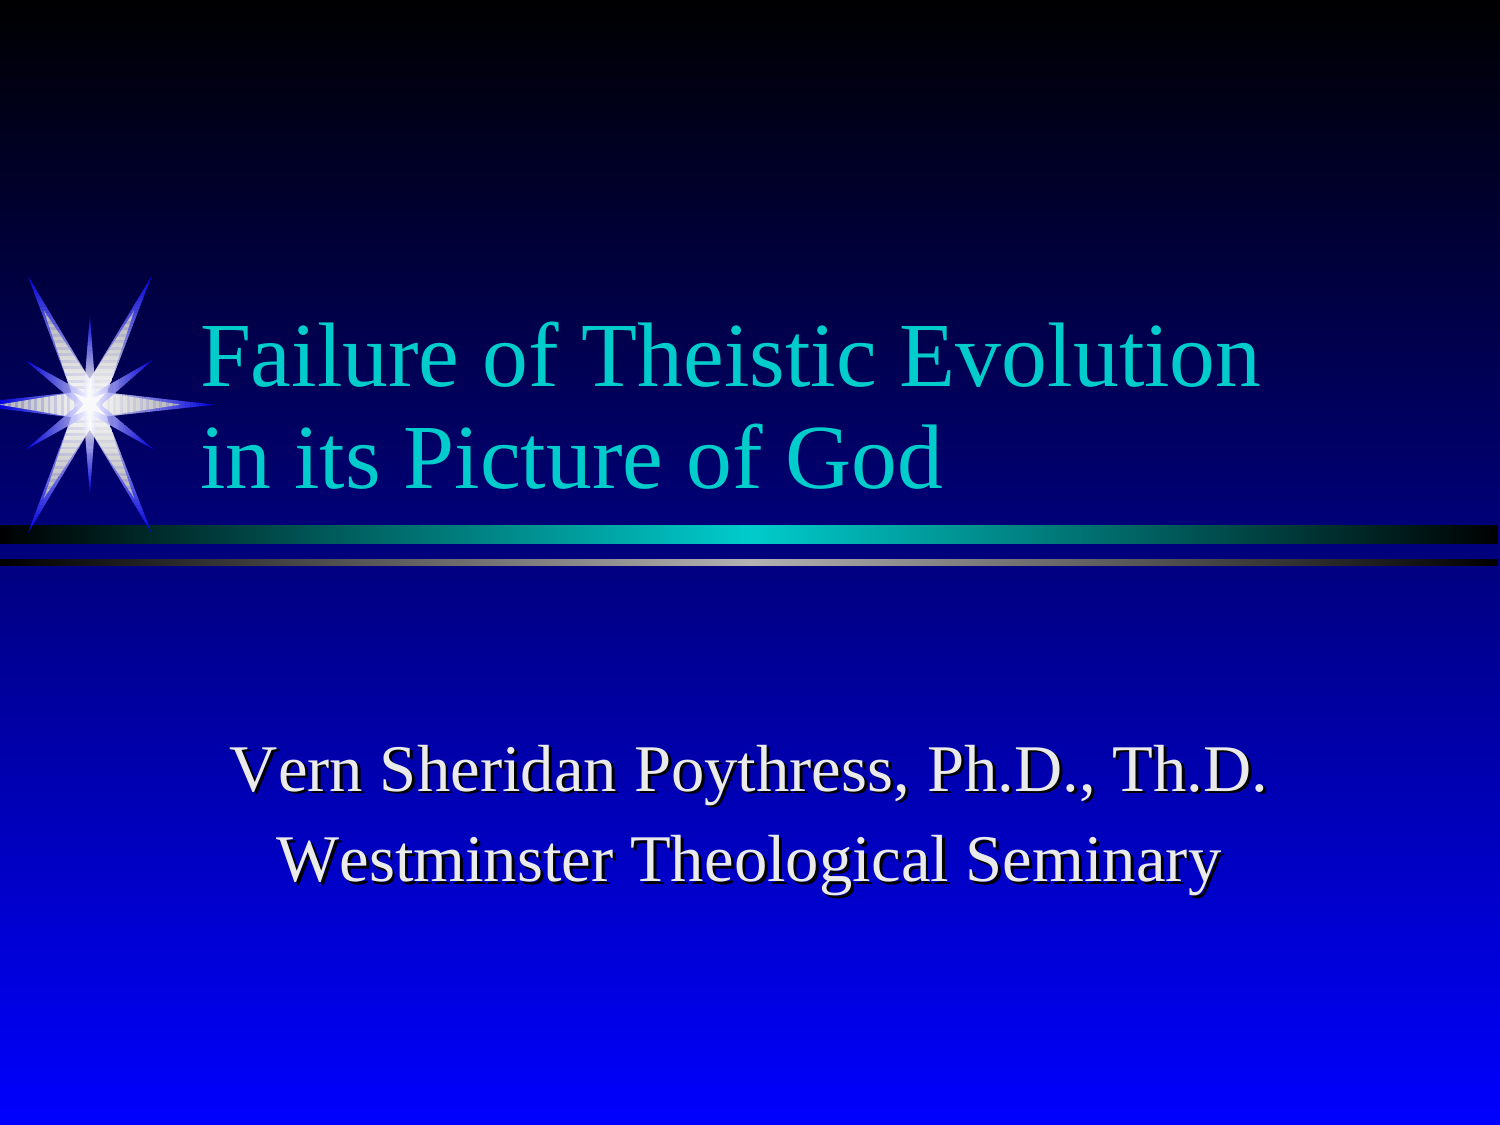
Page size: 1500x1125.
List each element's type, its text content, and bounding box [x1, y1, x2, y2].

subtitle Vern Sheridan Poythress, Ph.D., Th.D. Westminster Theological Seminary [75, 637, 1425, 991]
title Failure of Theistic Evolution in its Picture of God [200, 304, 1476, 508]
